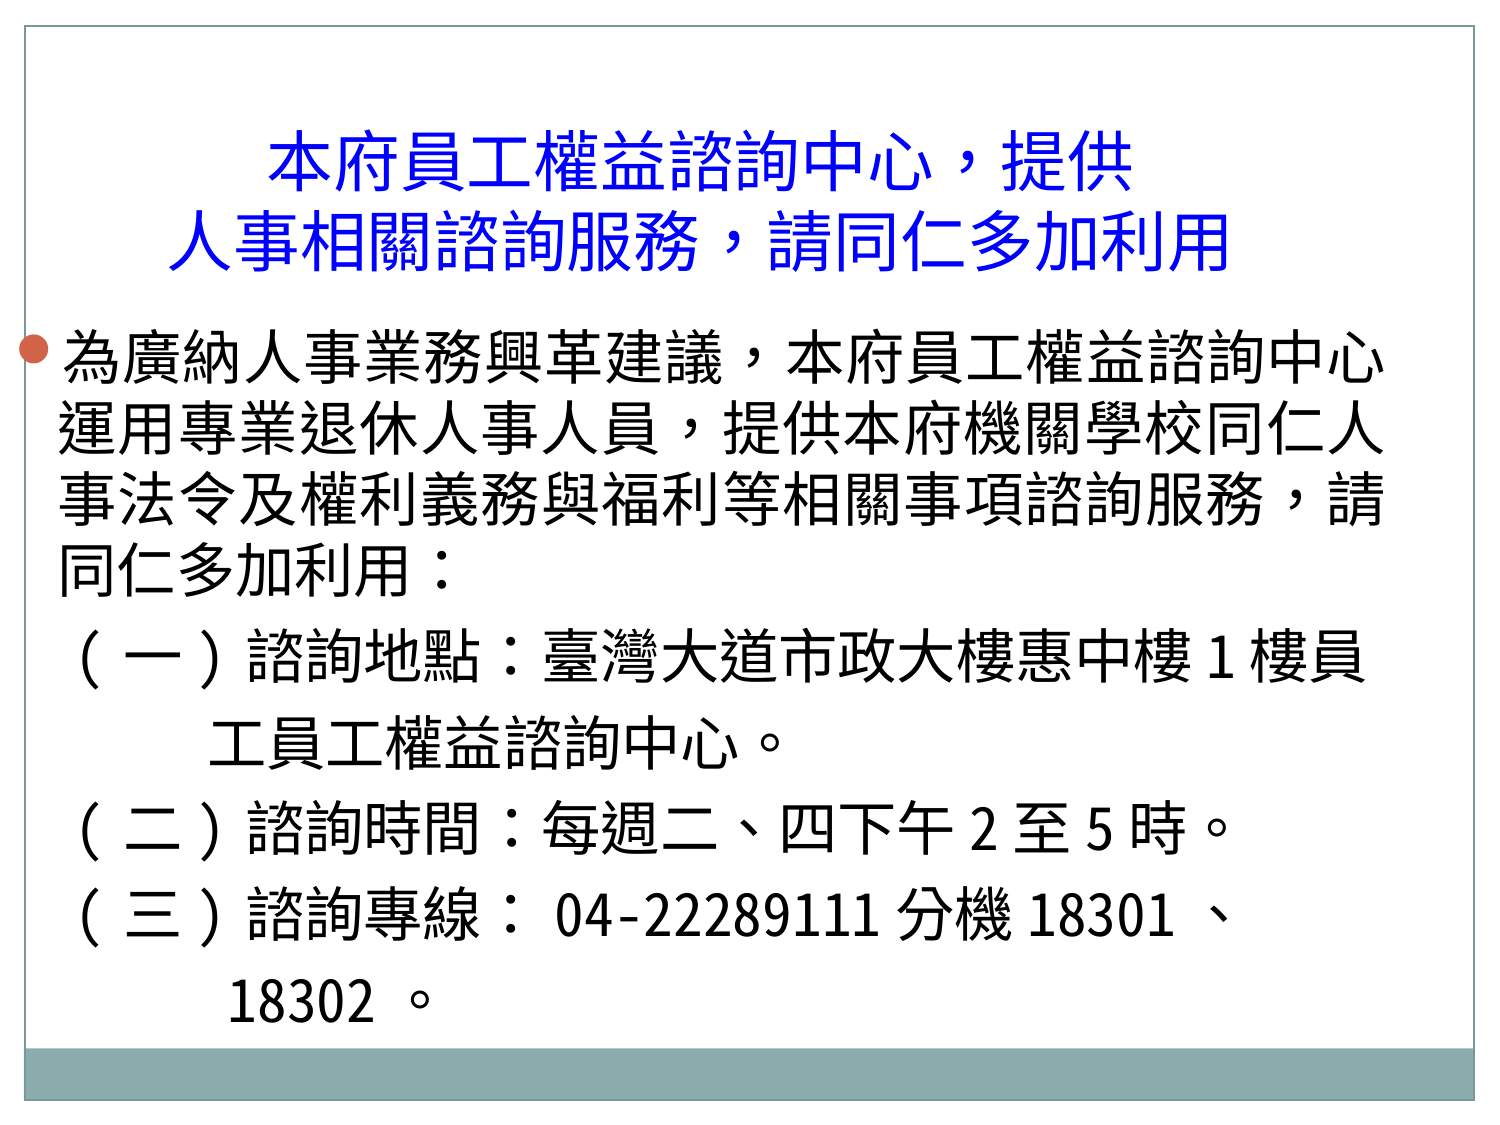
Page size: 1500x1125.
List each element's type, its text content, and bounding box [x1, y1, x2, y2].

title 本府員工權益諮詢中心，提供 人事相關諮詢服務，請同仁多加利用 [0, 99, 1402, 288]
list 為廣納人事業務興革建議，本府員工權益諮詢中心運用專業退休人事人員，提供本府機關學校同仁人事法令及權利義務與福利等相關事項諮詢服務，請同仁多加利用： (一)諮詢地點：臺灣大道市政大樓惠中樓1樓員 工員工權益諮詢中心。 (二)諮詢時間：每週二、四下午2至5時。 (三)諮詢專線：04-22289111分機18301、 18302。 [0, 312, 1402, 1083]
